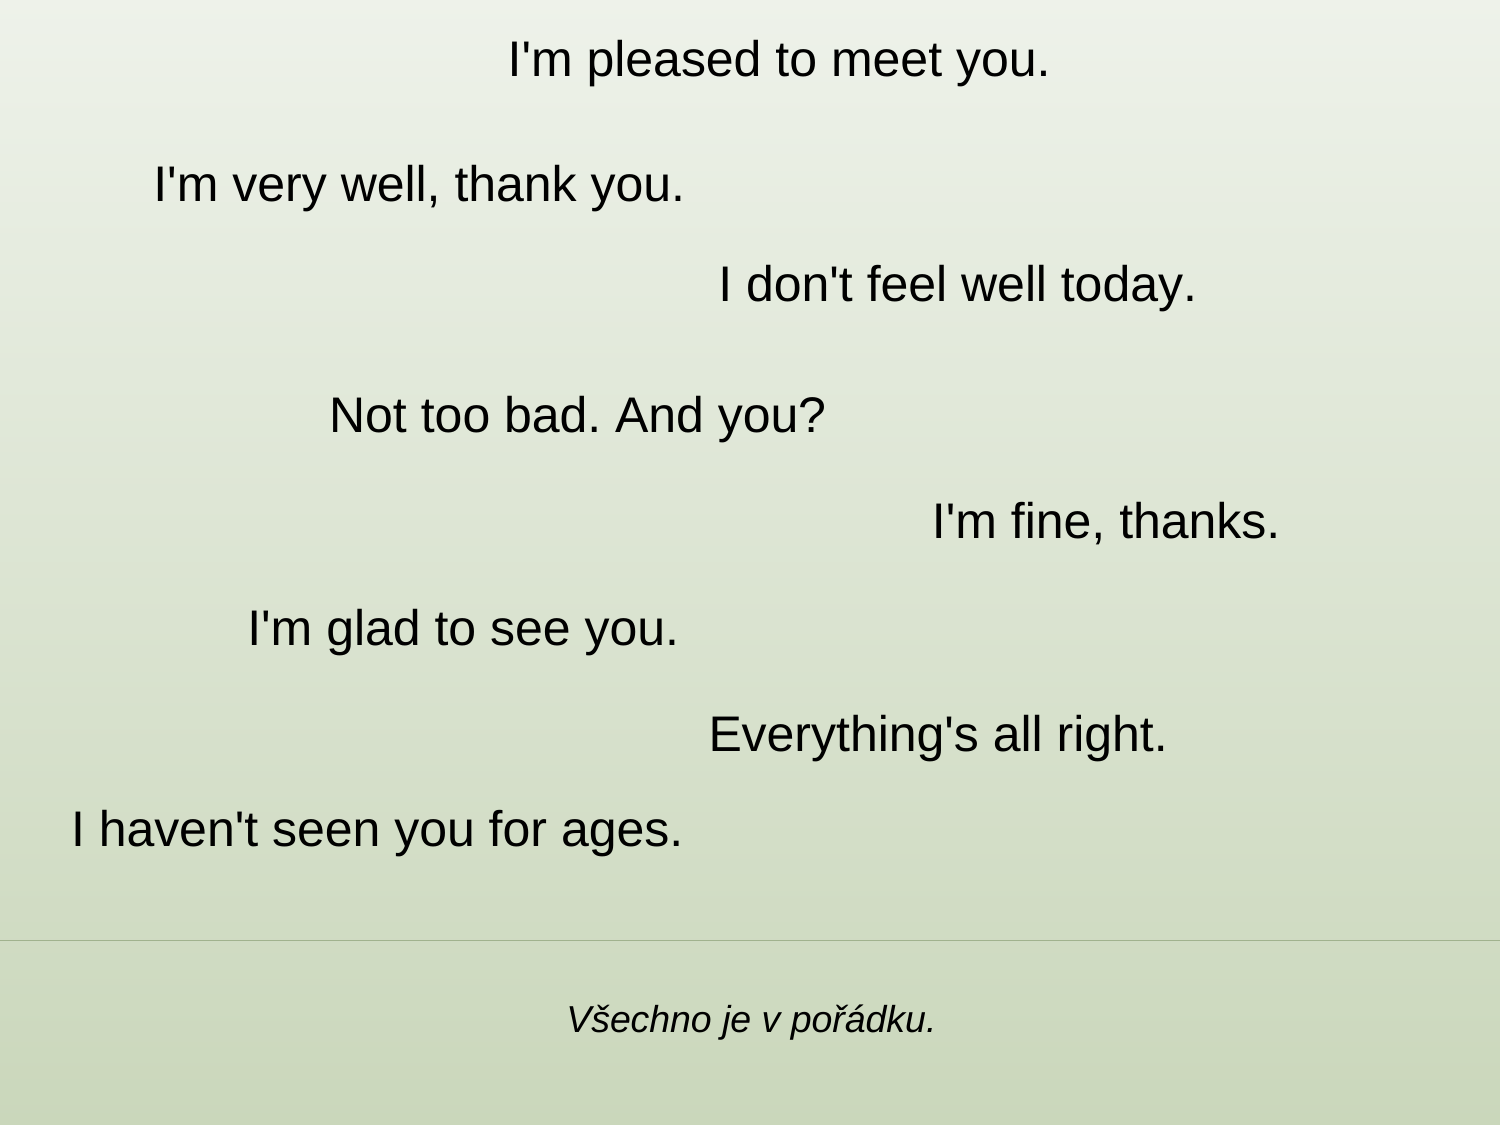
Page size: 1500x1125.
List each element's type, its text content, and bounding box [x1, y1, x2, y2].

text_box I'm glad to see you. [232, 587, 695, 664]
text_box Everything's all right. [693, 693, 1183, 770]
text_box I don't feel well today. [703, 243, 1213, 319]
text_box I haven't seen you for ages. [56, 788, 699, 864]
text_box I'm fine, thanks. [917, 481, 1296, 557]
text_box I'm pleased to meet you. [492, 18, 1067, 95]
text_box Not too bad. And you? [314, 374, 842, 451]
text_box I'm very well, thank you. [138, 144, 701, 220]
text_box Všechno je v pořádku. [551, 987, 952, 1049]
